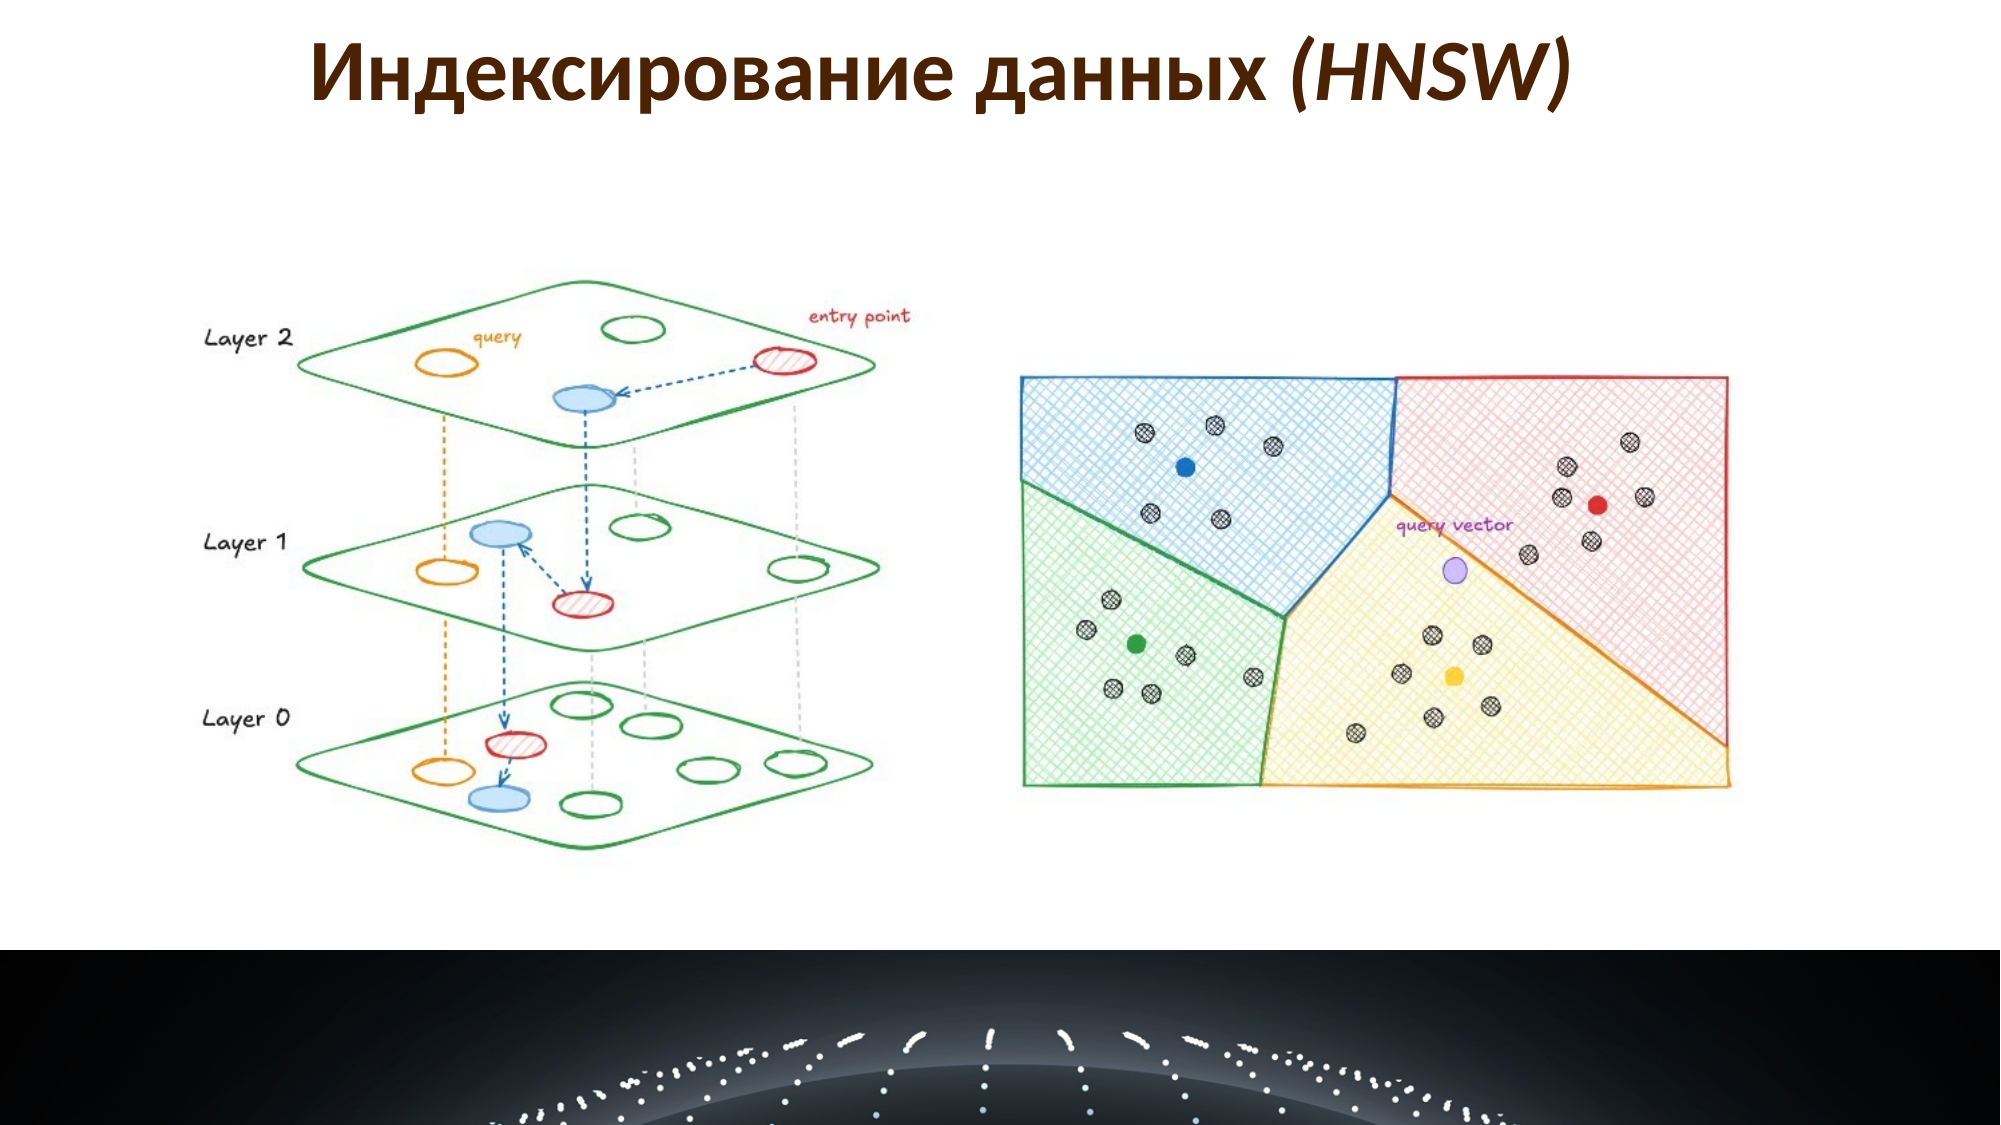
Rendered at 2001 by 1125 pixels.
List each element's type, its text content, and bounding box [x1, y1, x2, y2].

picture [118, 248, 1829, 898]
picture [0, 950, 2000, 1125]
text_box Индексирование данных (HNSW) [295, 5, 1949, 126]
